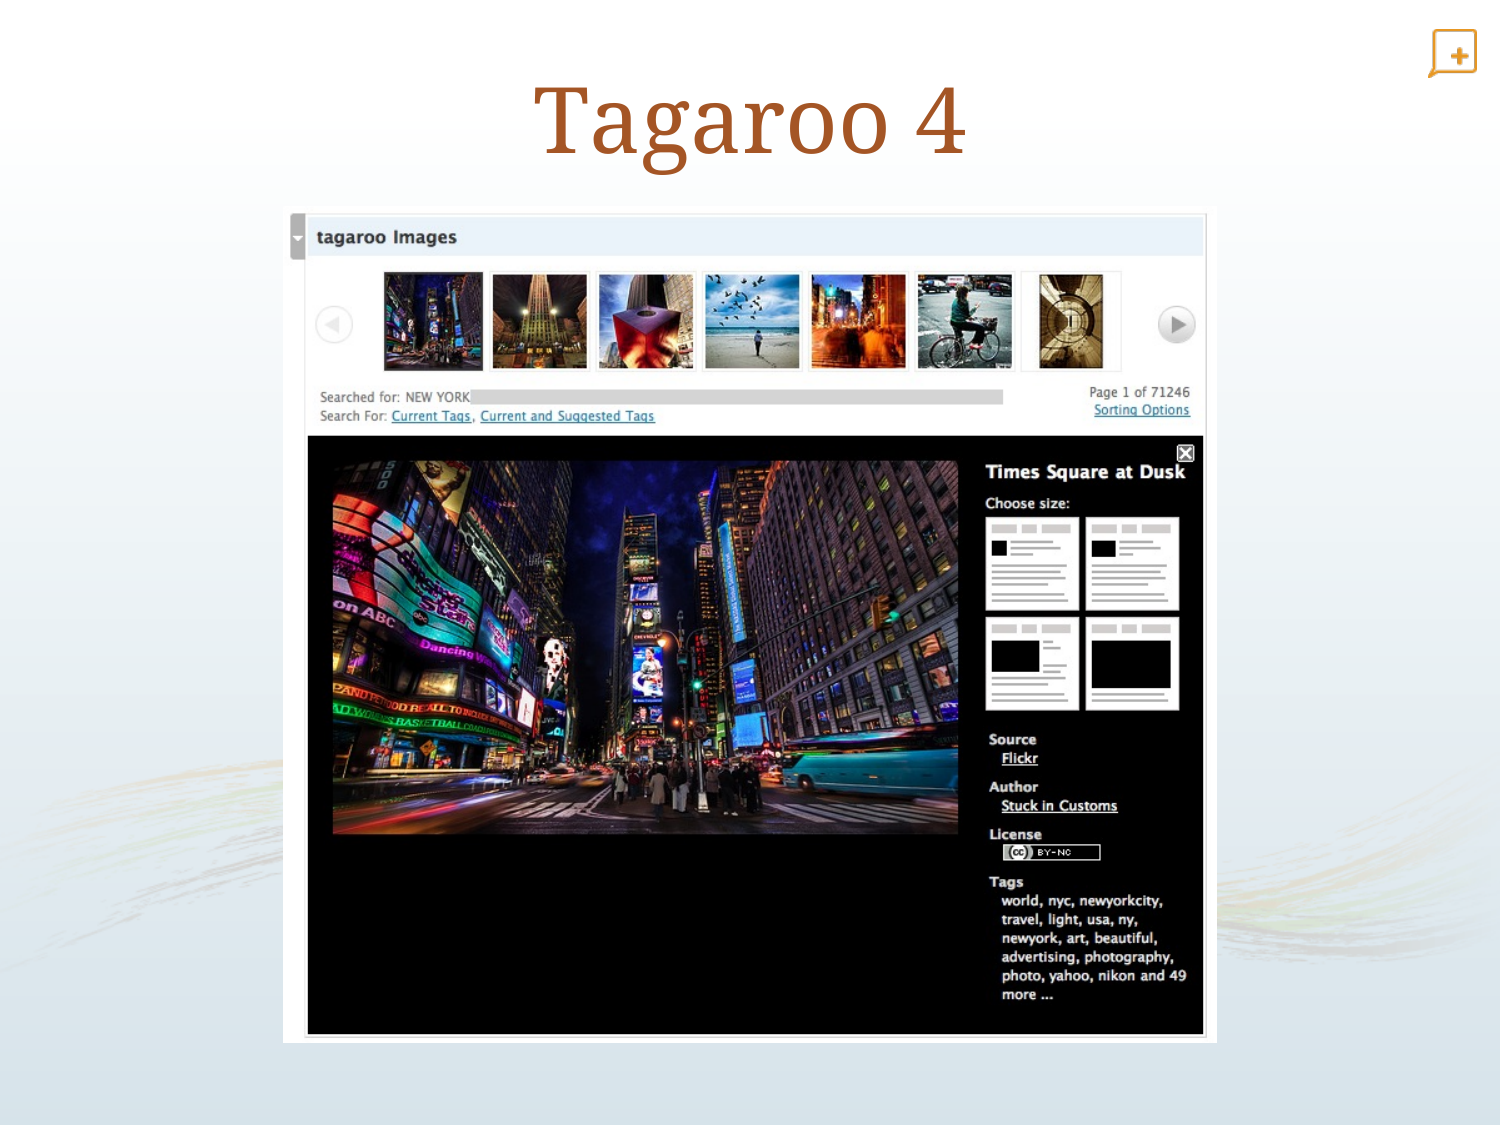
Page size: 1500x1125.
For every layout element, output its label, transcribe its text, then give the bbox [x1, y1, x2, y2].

title Tagaroo 4 [112, 0, 1388, 244]
picture [0, 0, 1500, 1125]
